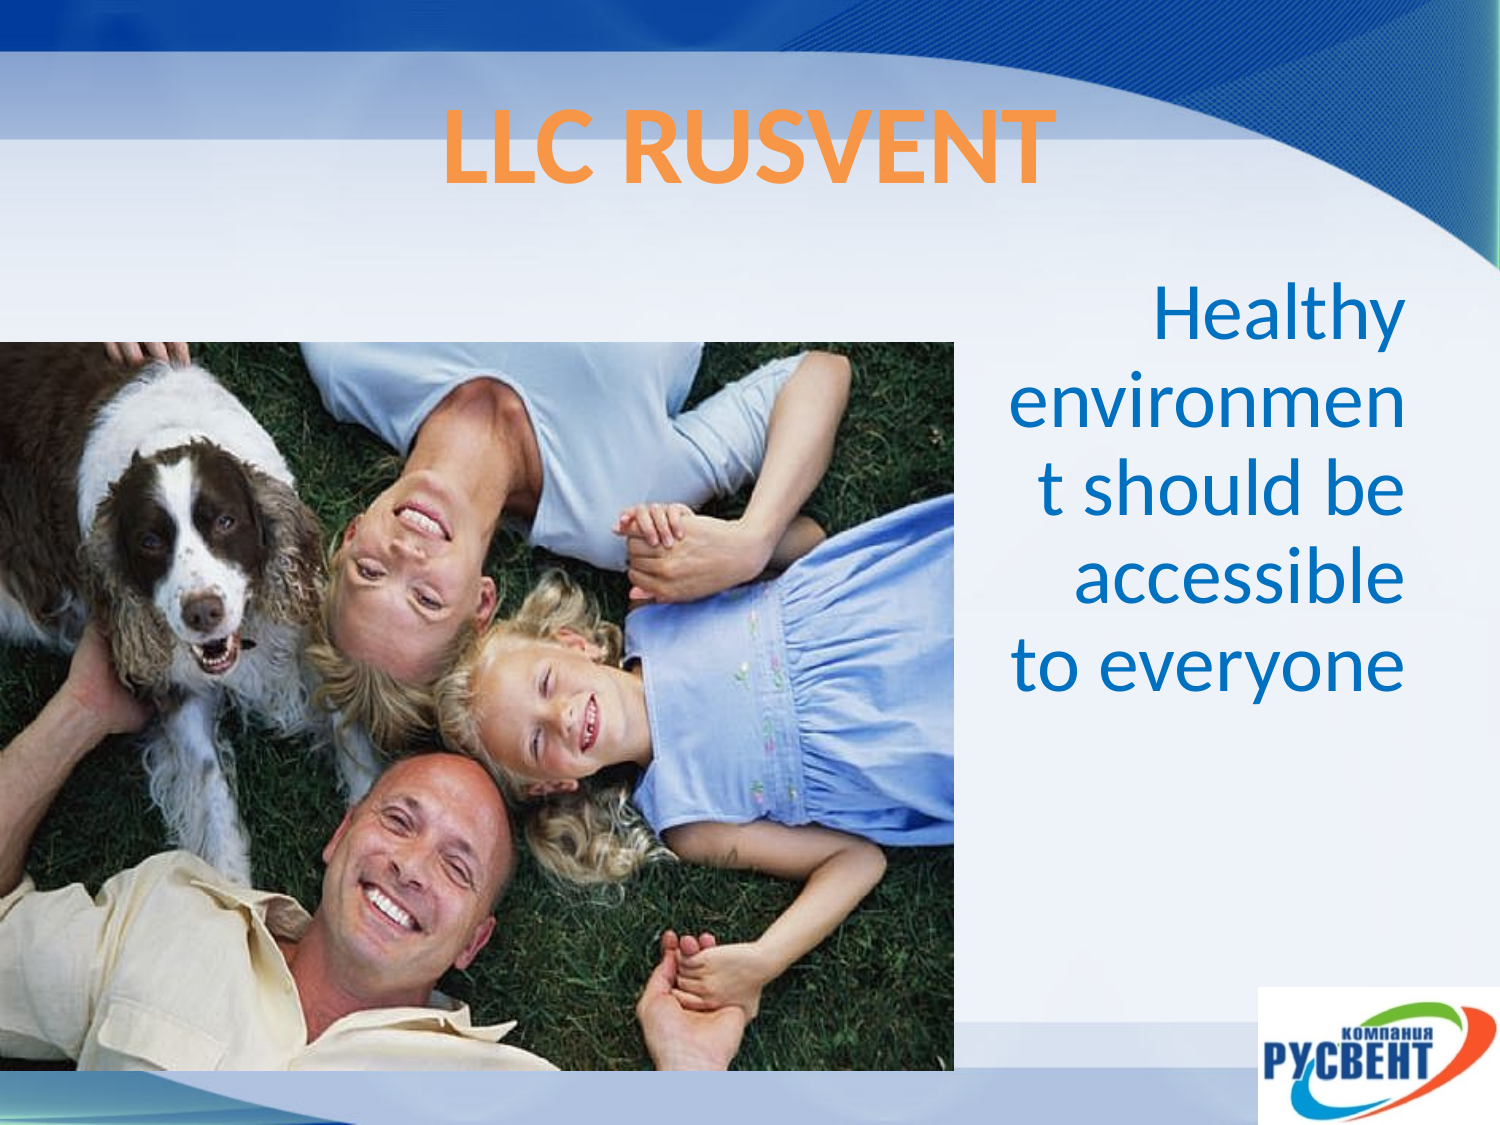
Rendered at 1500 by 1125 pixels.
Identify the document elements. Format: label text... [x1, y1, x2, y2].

picture [1258, 987, 1500, 1125]
picture [0, 342, 954, 1071]
list Healthy environment should be accessible to everyone [867, 263, 1426, 729]
title LLC RUSVENT [74, 44, 1425, 233]
